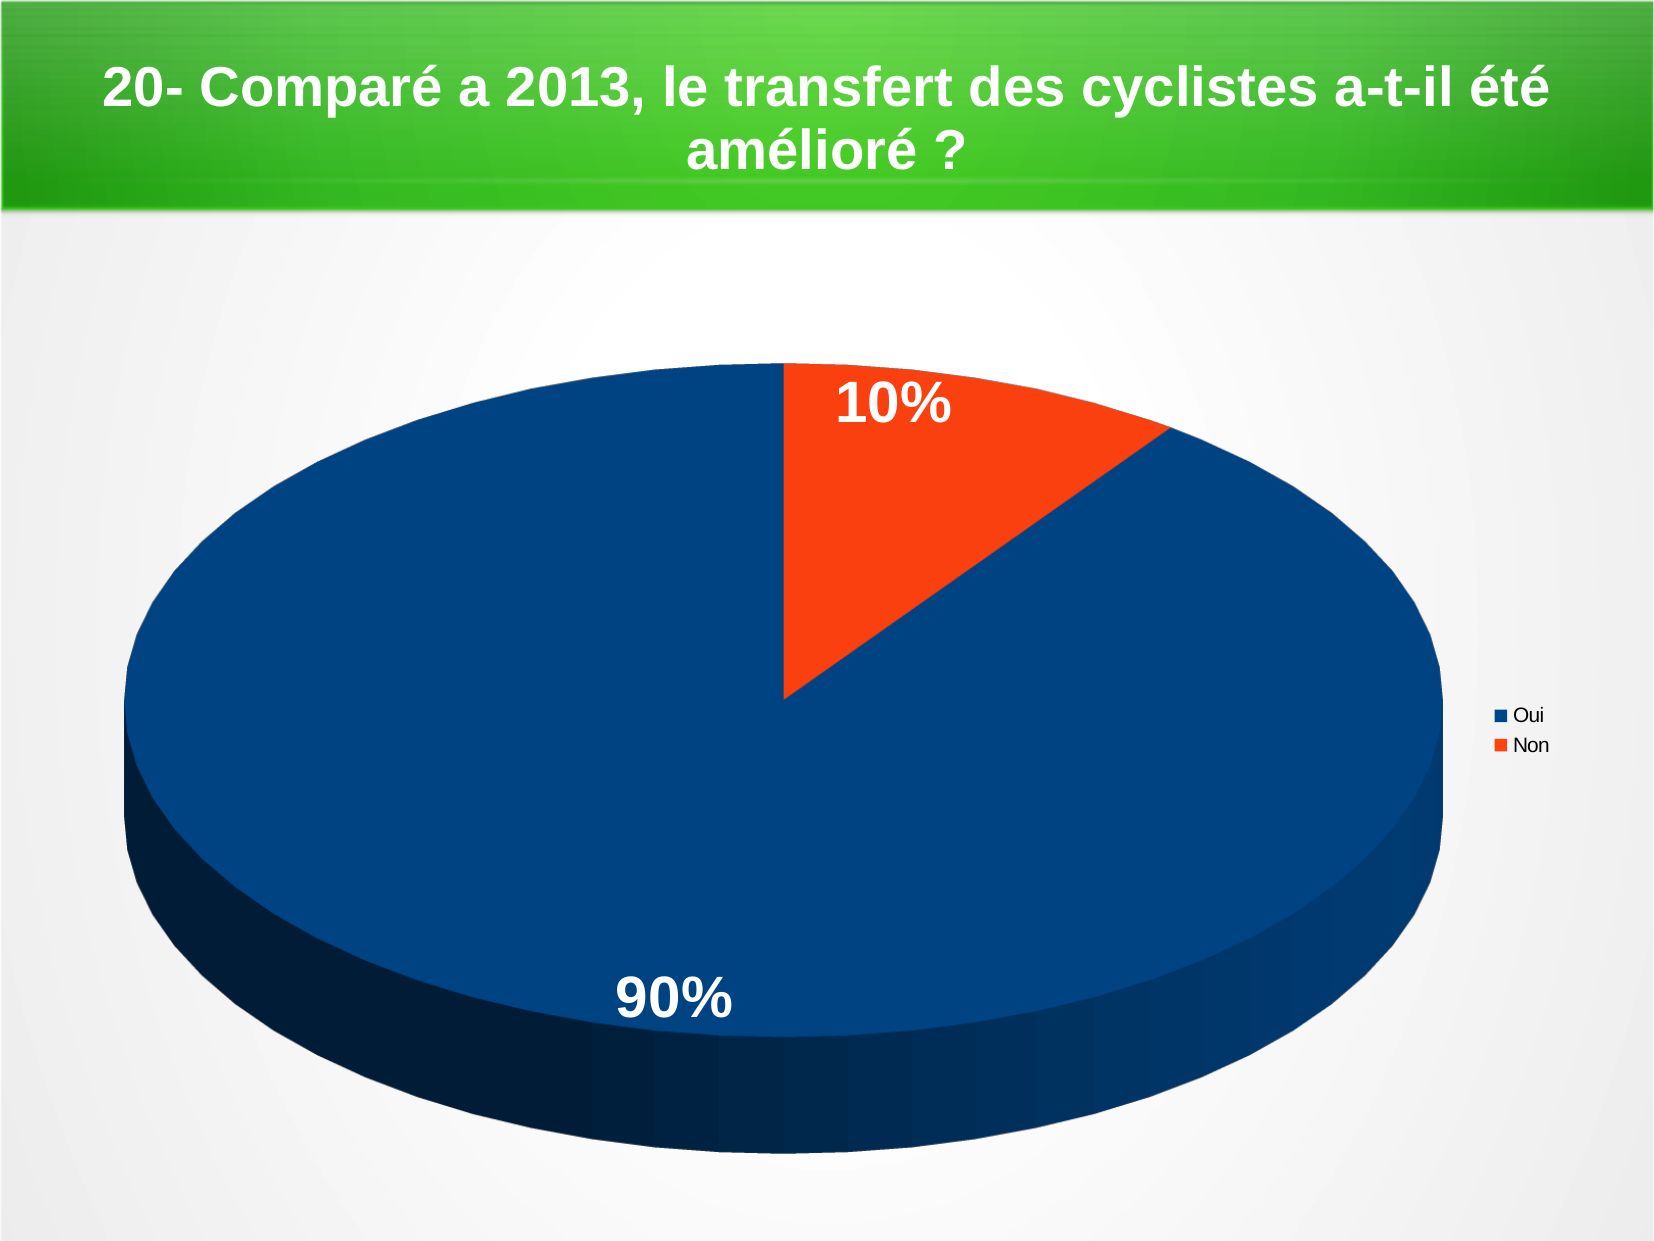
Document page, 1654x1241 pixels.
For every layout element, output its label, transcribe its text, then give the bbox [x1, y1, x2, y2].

chart [80, 289, 1569, 1172]
picture [0, 0, 1654, 1241]
title 20- Comparé a 2013, le transfert des cyclistes a-t-il été amélioré ? [82, 47, 1571, 189]
